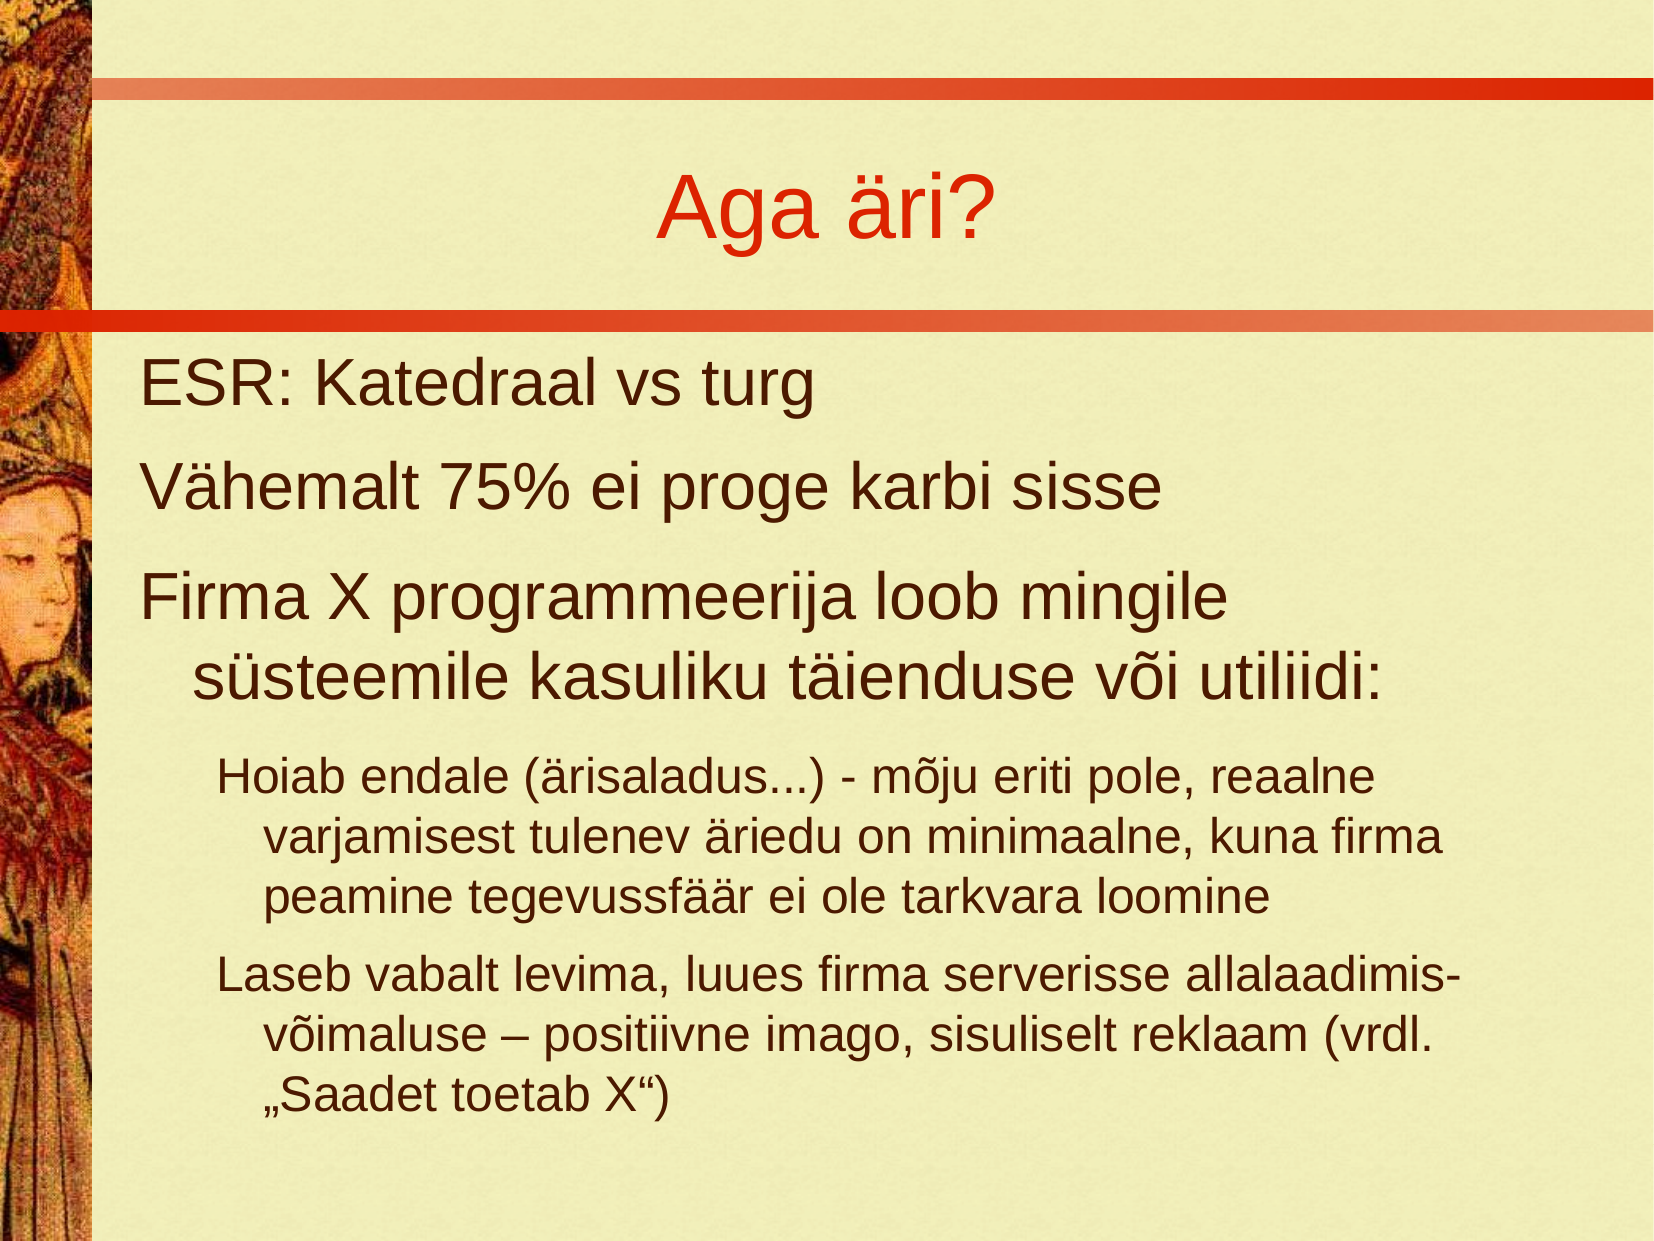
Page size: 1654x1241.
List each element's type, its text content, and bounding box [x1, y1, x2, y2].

title Aga äri? [121, 102, 1534, 311]
list ESR: Katedraal vs turg Vähemalt 75% ei proge karbi sisse Firma X programmeerija loob mingile süsteemile kasuliku täienduse või utiliidi: Hoiab endale (ärisaladus...) - mõju eriti pole, reaalne varjamisest tulenev äriedu on minimaalne, kuna firma peamine tegevussfäär ei ole tarkvara loomine Laseb vabalt levima, luues firma serverisse allalaadimis-võimaluse – positiivne imago, sisuliselt reklaam (vrdl. „Saadet toetab X“) [121, 344, 1534, 1127]
picture [0, 332, 1654, 1241]
picture [0, 0, 1654, 310]
